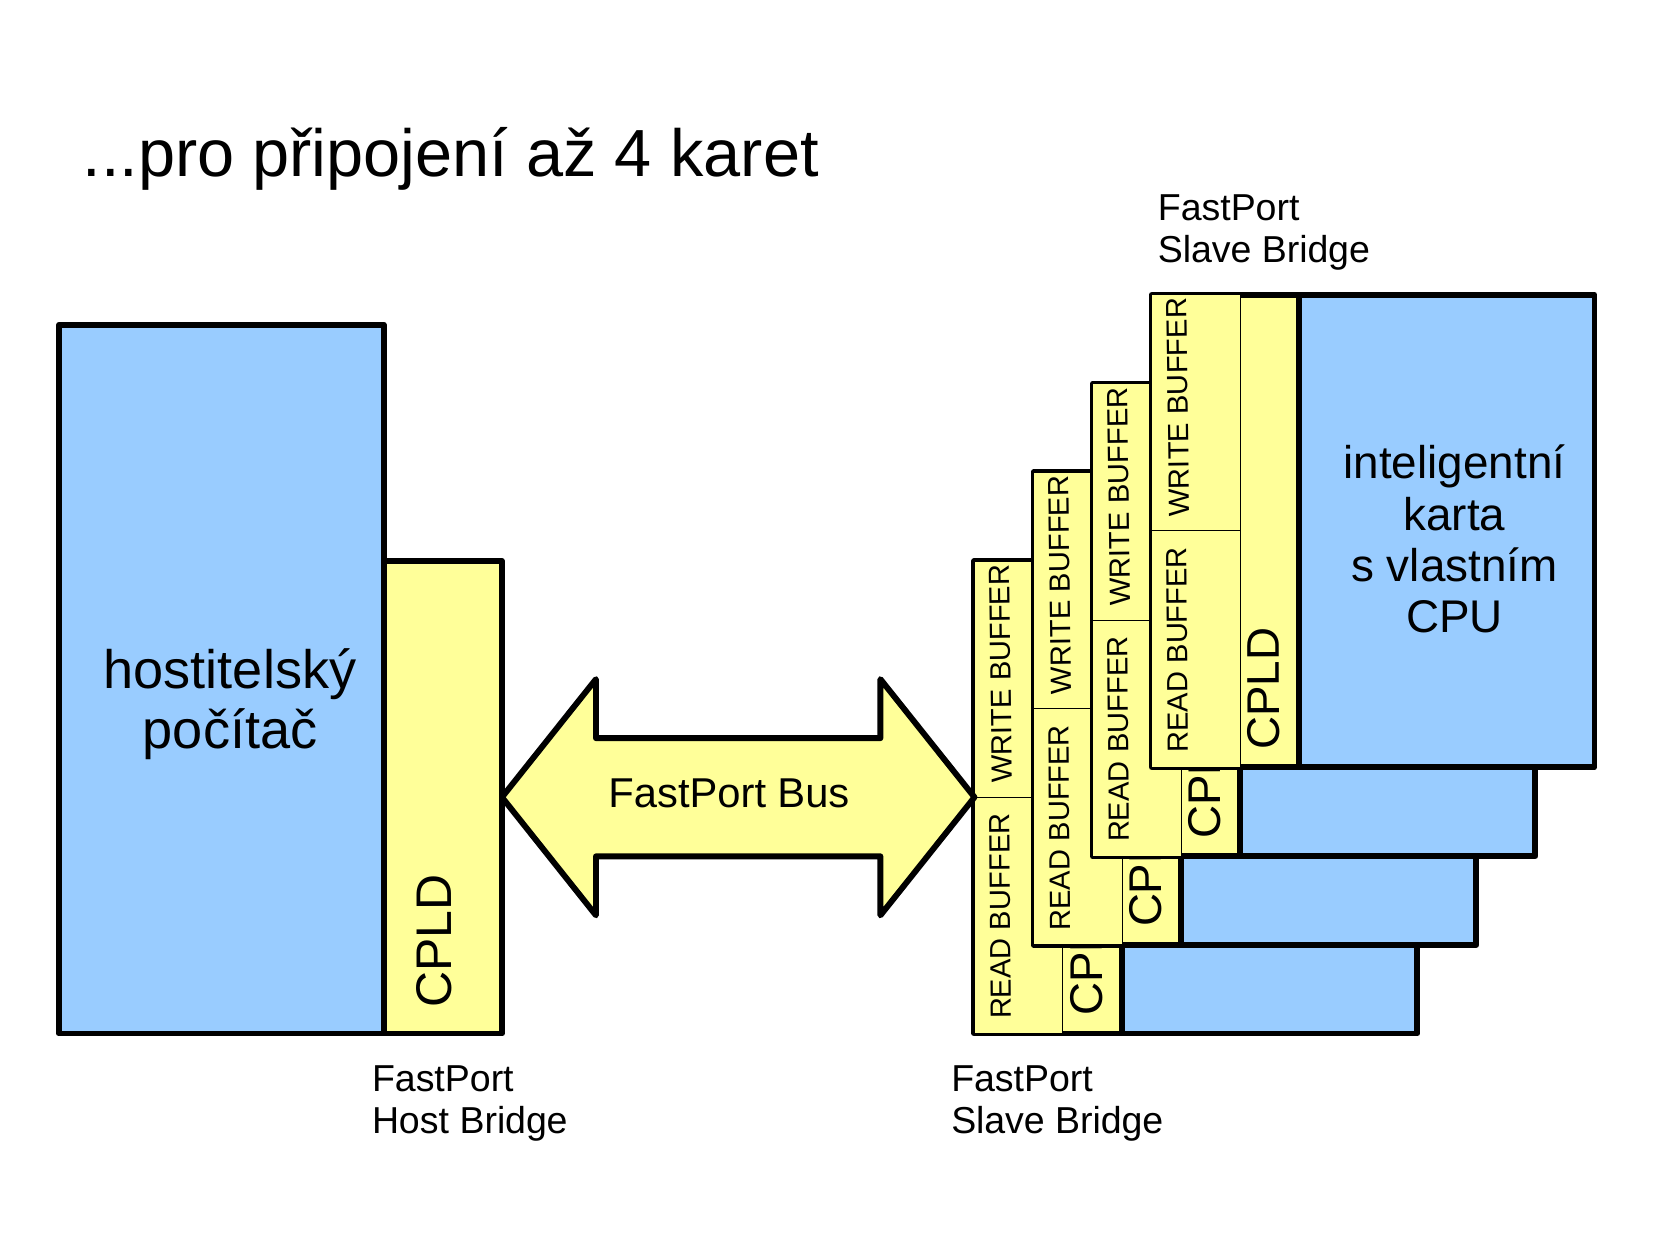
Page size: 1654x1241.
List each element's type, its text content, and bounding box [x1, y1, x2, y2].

text_box READ BUFFER [1092, 590, 1143, 857]
text_box FastPort Host Bridge [354, 1046, 586, 1152]
text_box WRITE BUFFER [1092, 354, 1151, 620]
text_box CPLD [395, 856, 473, 1026]
text_box [1023, 733, 1050, 1034]
text_box [59, 324, 975, 1034]
text_box READ BUFFER [974, 767, 1025, 1035]
text_box [1141, 544, 1168, 857]
text_box FastPort Slave Bridge [1140, 250, 1388, 282]
text_box WRITE BUFFER [974, 531, 1033, 797]
text_box [1122, 294, 1595, 1034]
text_box CPLD [1168, 768, 1241, 857]
text_box hostitelský počítač [88, 631, 372, 768]
text_box FastPort Bus [590, 759, 868, 827]
text_box CPLD [1108, 857, 1182, 945]
text_box [1082, 639, 1109, 945]
text_box READ BUFFER [1151, 501, 1202, 768]
text_box WRITE BUFFER [1151, 282, 1215, 530]
text_box WRITE BUFFER [1033, 442, 1092, 708]
text_box CPLD [1226, 609, 1300, 768]
text_box CPLD [1049, 945, 1123, 1034]
text_box inteligentní karta s vlastním CPU [1328, 430, 1581, 650]
title ...pro připojení až 4 karet [82, 56, 1571, 250]
text_box READ BUFFER [1033, 679, 1084, 946]
text_box FastPort Slave Bridge [933, 1046, 1182, 1152]
